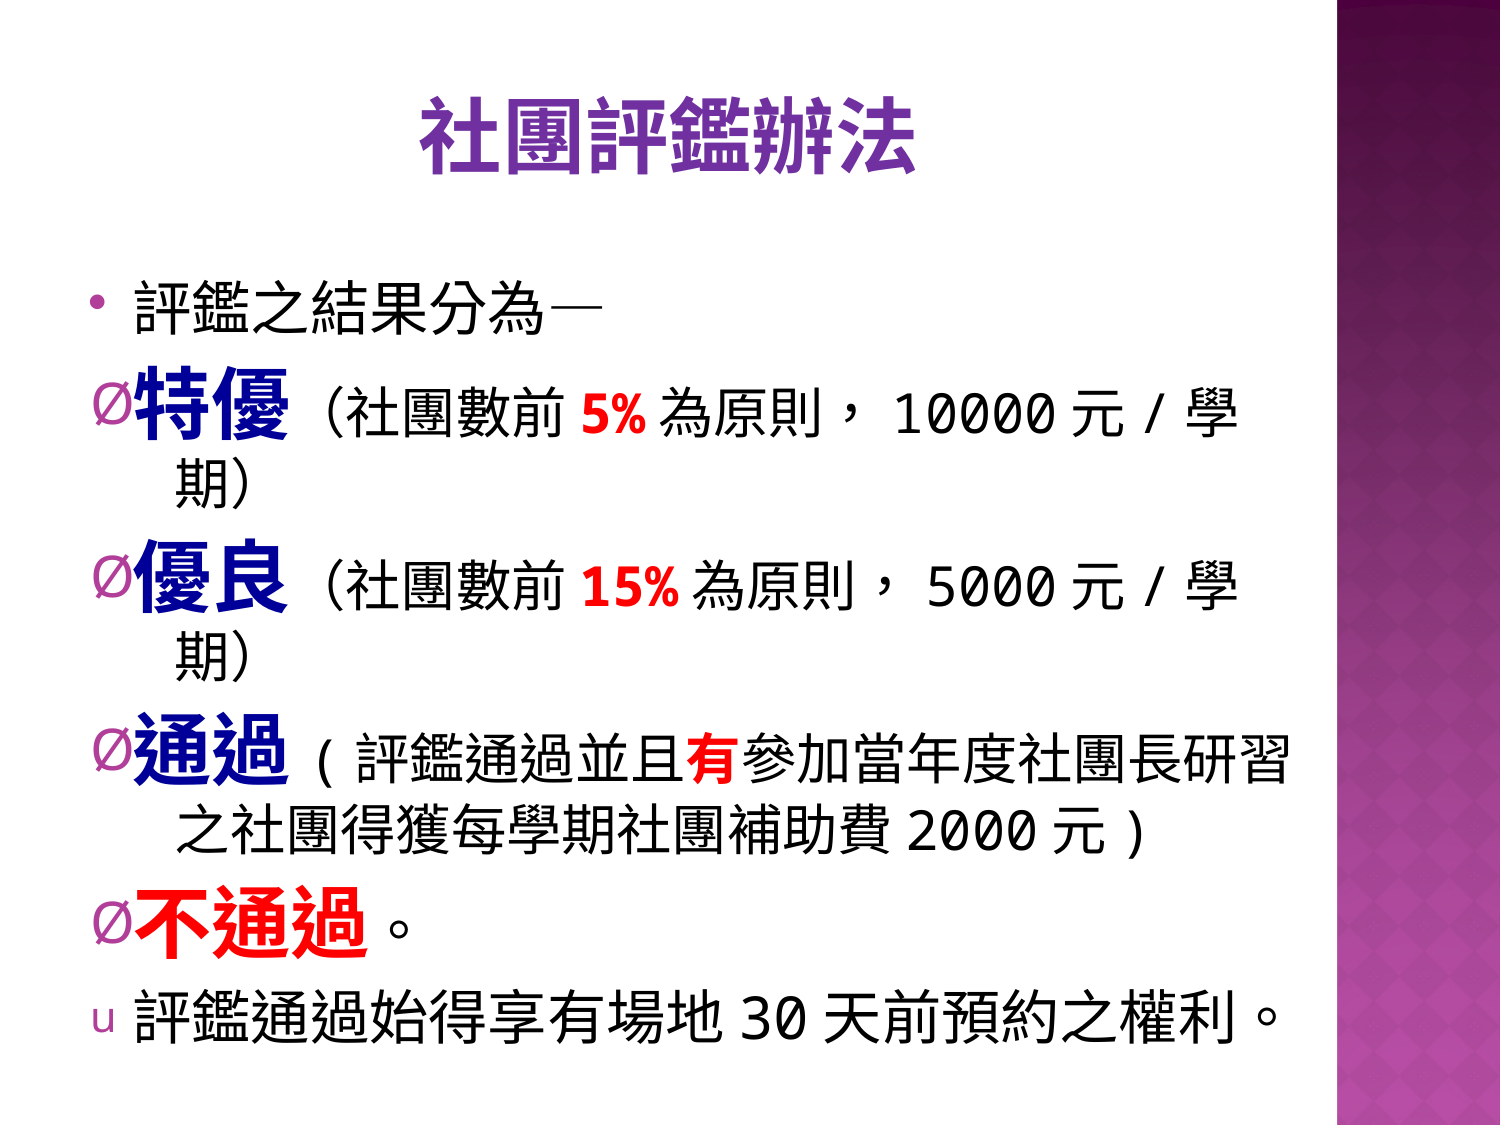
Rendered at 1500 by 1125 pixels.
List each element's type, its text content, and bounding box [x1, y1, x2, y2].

list 評鑑之結果分為— 特優（社團數前5%為原則，10000元/學期） 優良（社團數前15%為原則，5000元/學期） 通過(評鑑通過並且有參加當年度社團長研習之社團得獲每學期社團補助費2000元) 不通過。 評鑑通過始得享有場地30天前預約之權利。 [75, 264, 1329, 1060]
title 社團評鑑辦法 [75, 52, 1263, 185]
